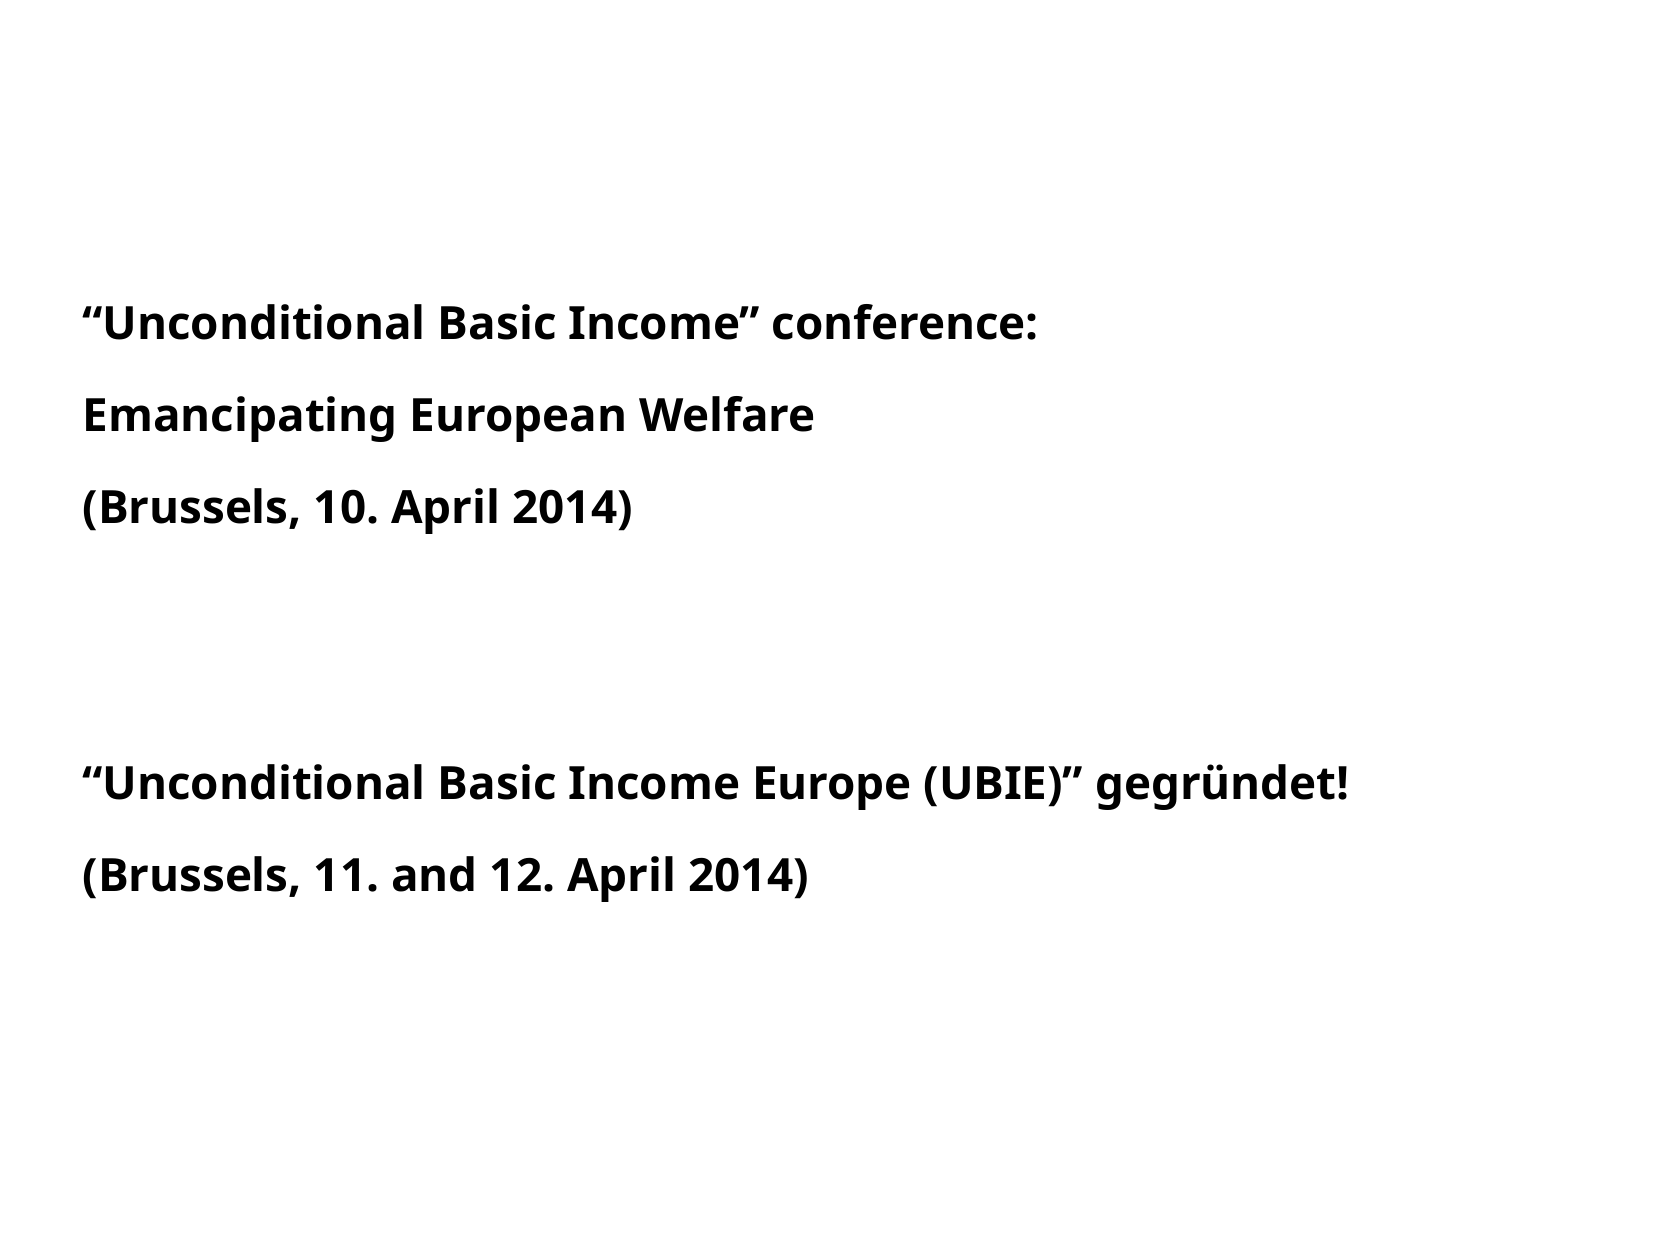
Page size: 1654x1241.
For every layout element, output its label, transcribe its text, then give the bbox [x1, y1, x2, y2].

list “Unconditional Basic Income” conference: Emancipating European Welfare (Brussels, 10. April 2014) “Unconditional Basic Income Europe (UBIE)” gegründet! (Brussels, 11. and 12. April 2014) [82, 290, 1571, 1010]
